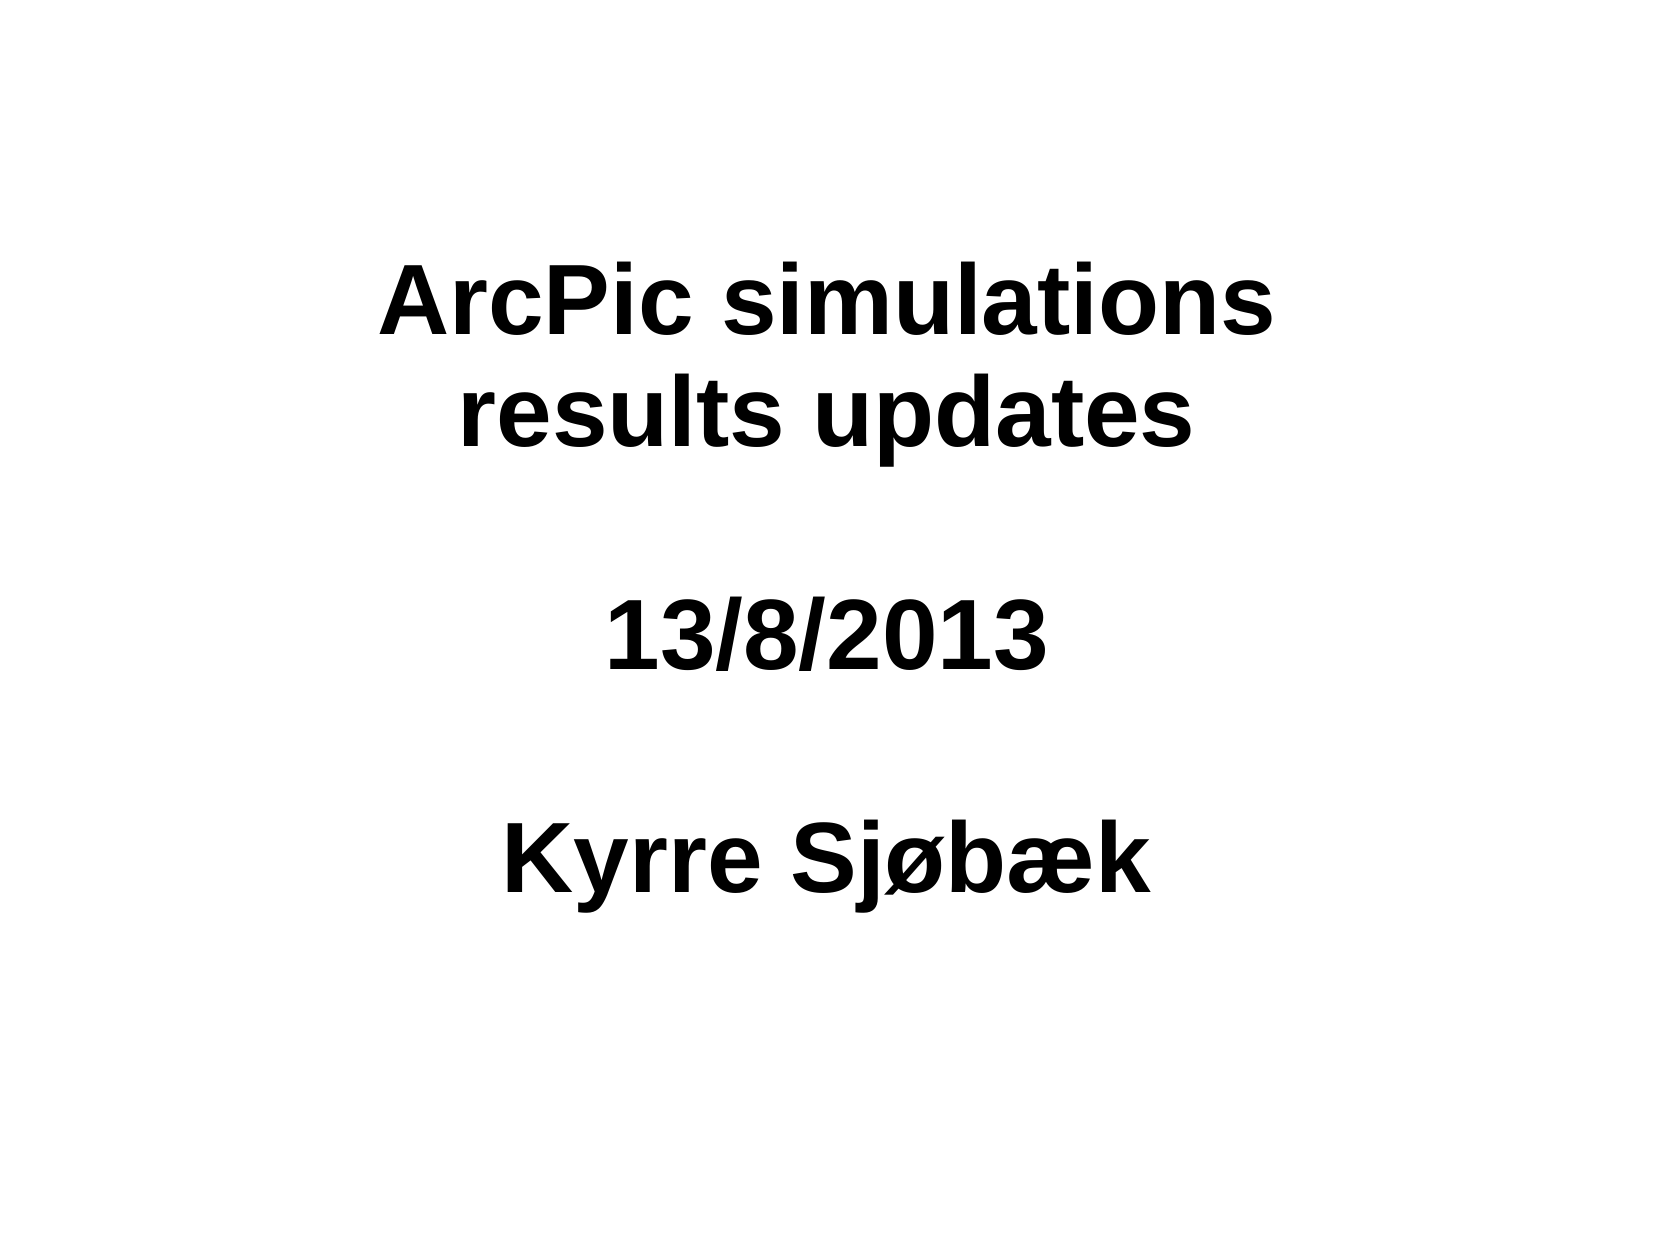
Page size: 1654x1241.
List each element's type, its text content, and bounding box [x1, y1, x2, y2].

subtitle ArcPic simulations results updates 13/8/2013 Kyrre Sjøbæk [82, 49, 1571, 1109]
